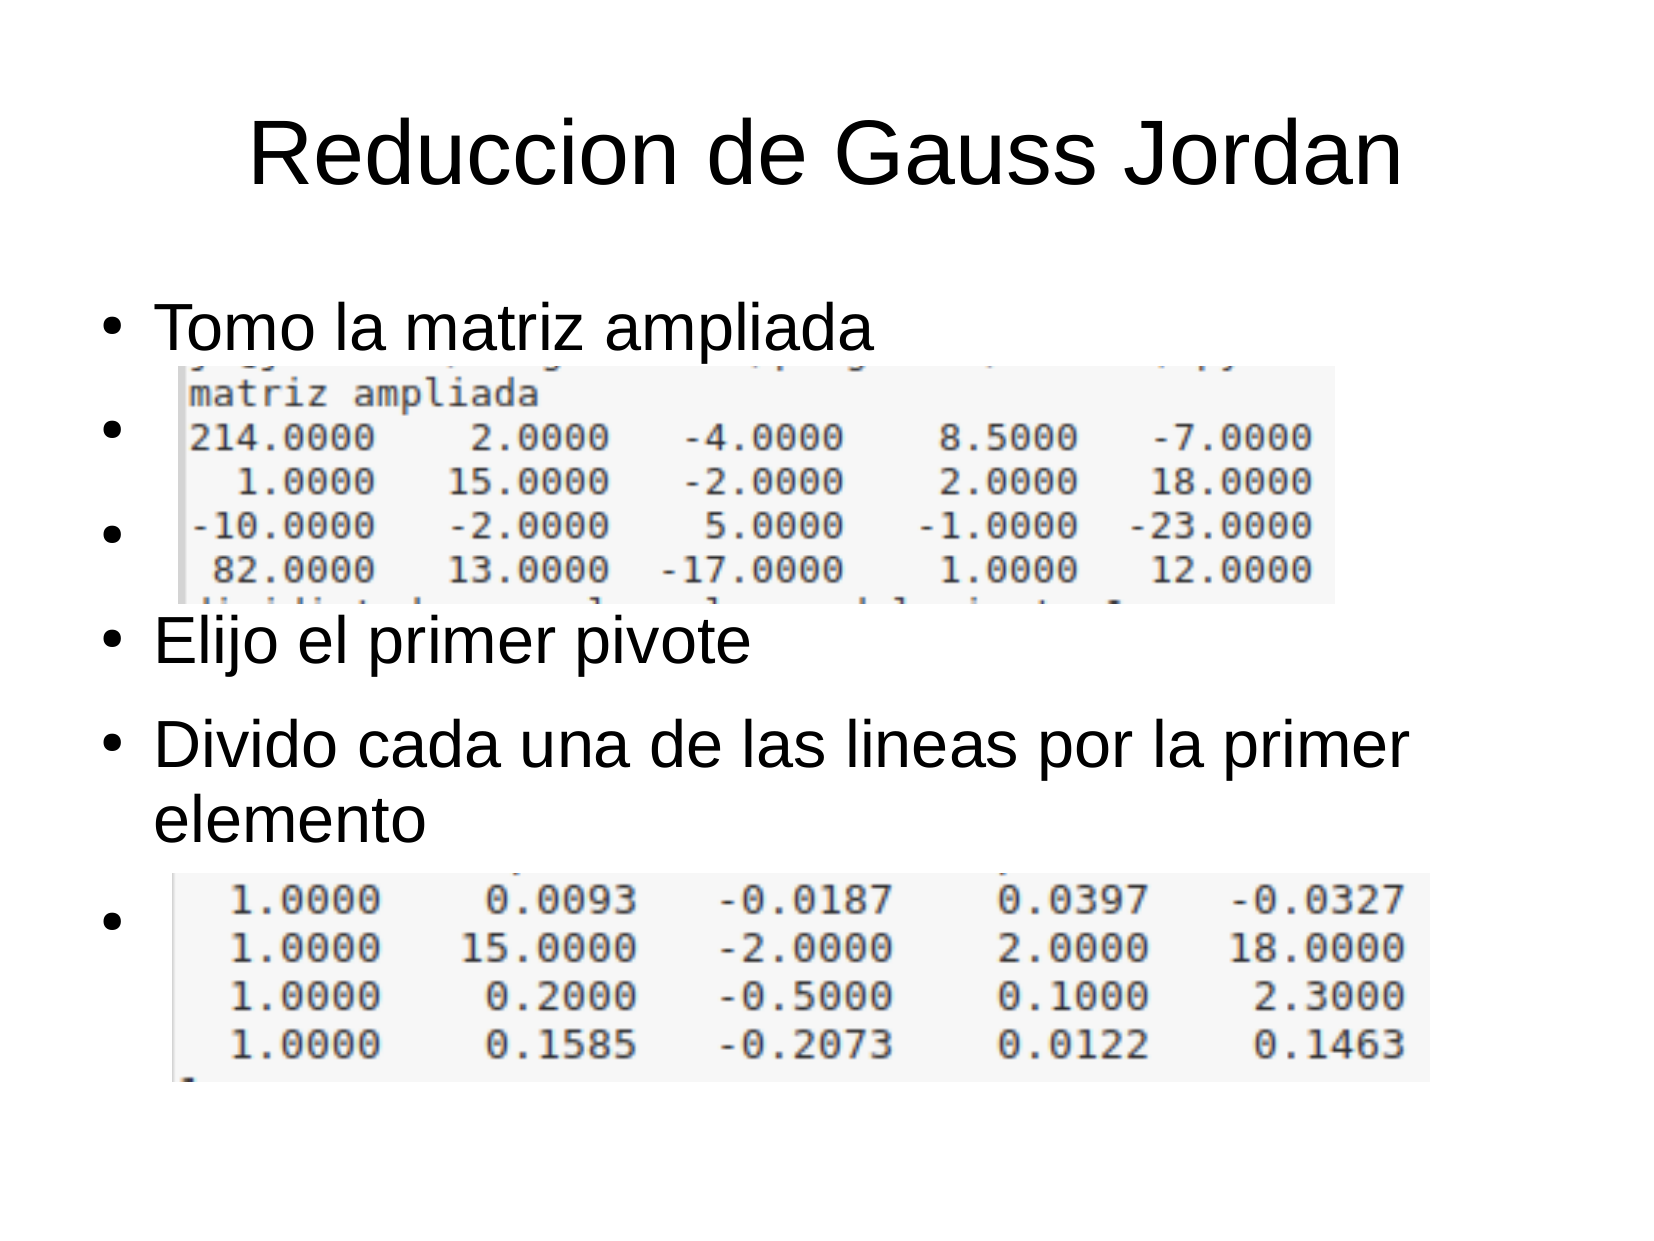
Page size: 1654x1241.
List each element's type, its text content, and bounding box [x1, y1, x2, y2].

title Reduccion de Gauss Jordan [82, 49, 1571, 257]
list Tomo la matriz ampliada Elijo el primer pivote Divido cada una de las lineas por la primer elemento [82, 290, 1571, 1010]
picture [178, 366, 1335, 604]
picture [172, 873, 1430, 1082]
